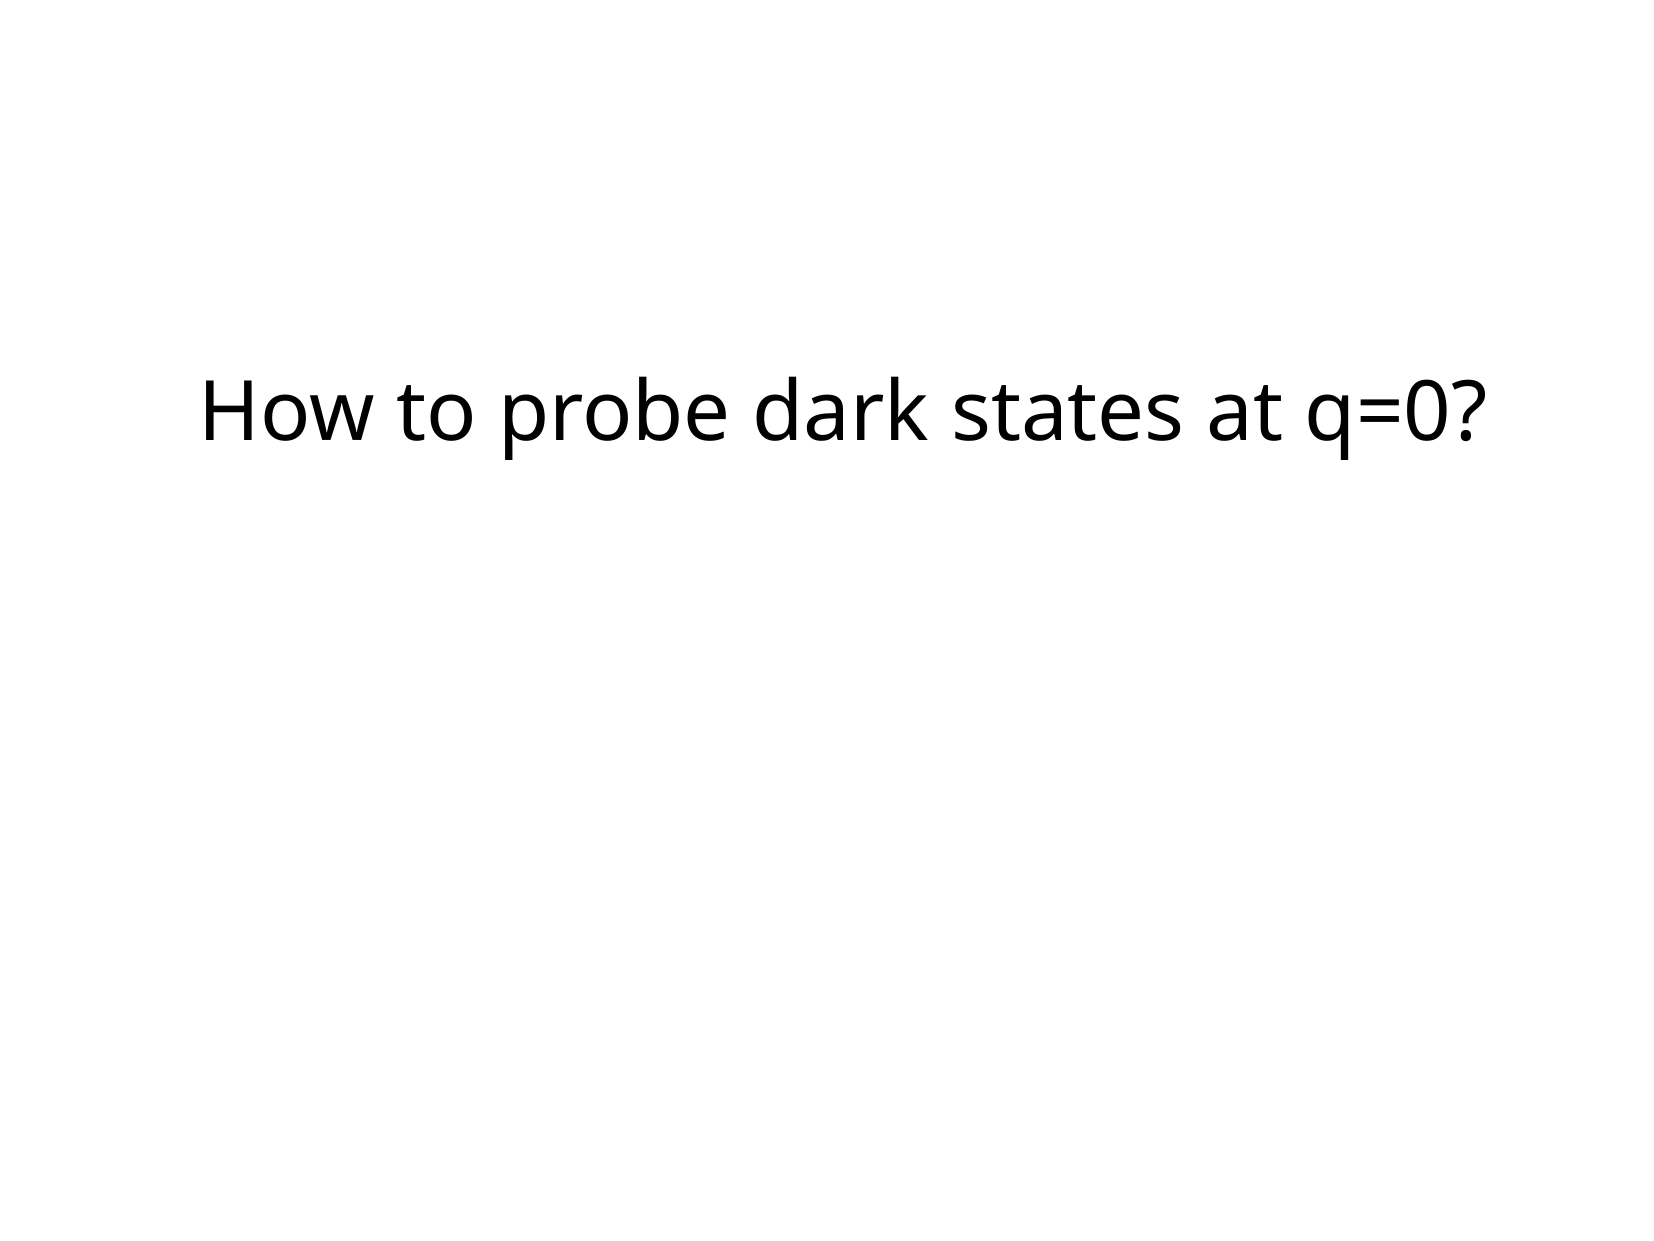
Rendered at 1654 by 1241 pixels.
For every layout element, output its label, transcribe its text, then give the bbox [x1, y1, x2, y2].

title How to probe dark states at q=0? [75, 305, 1613, 511]
